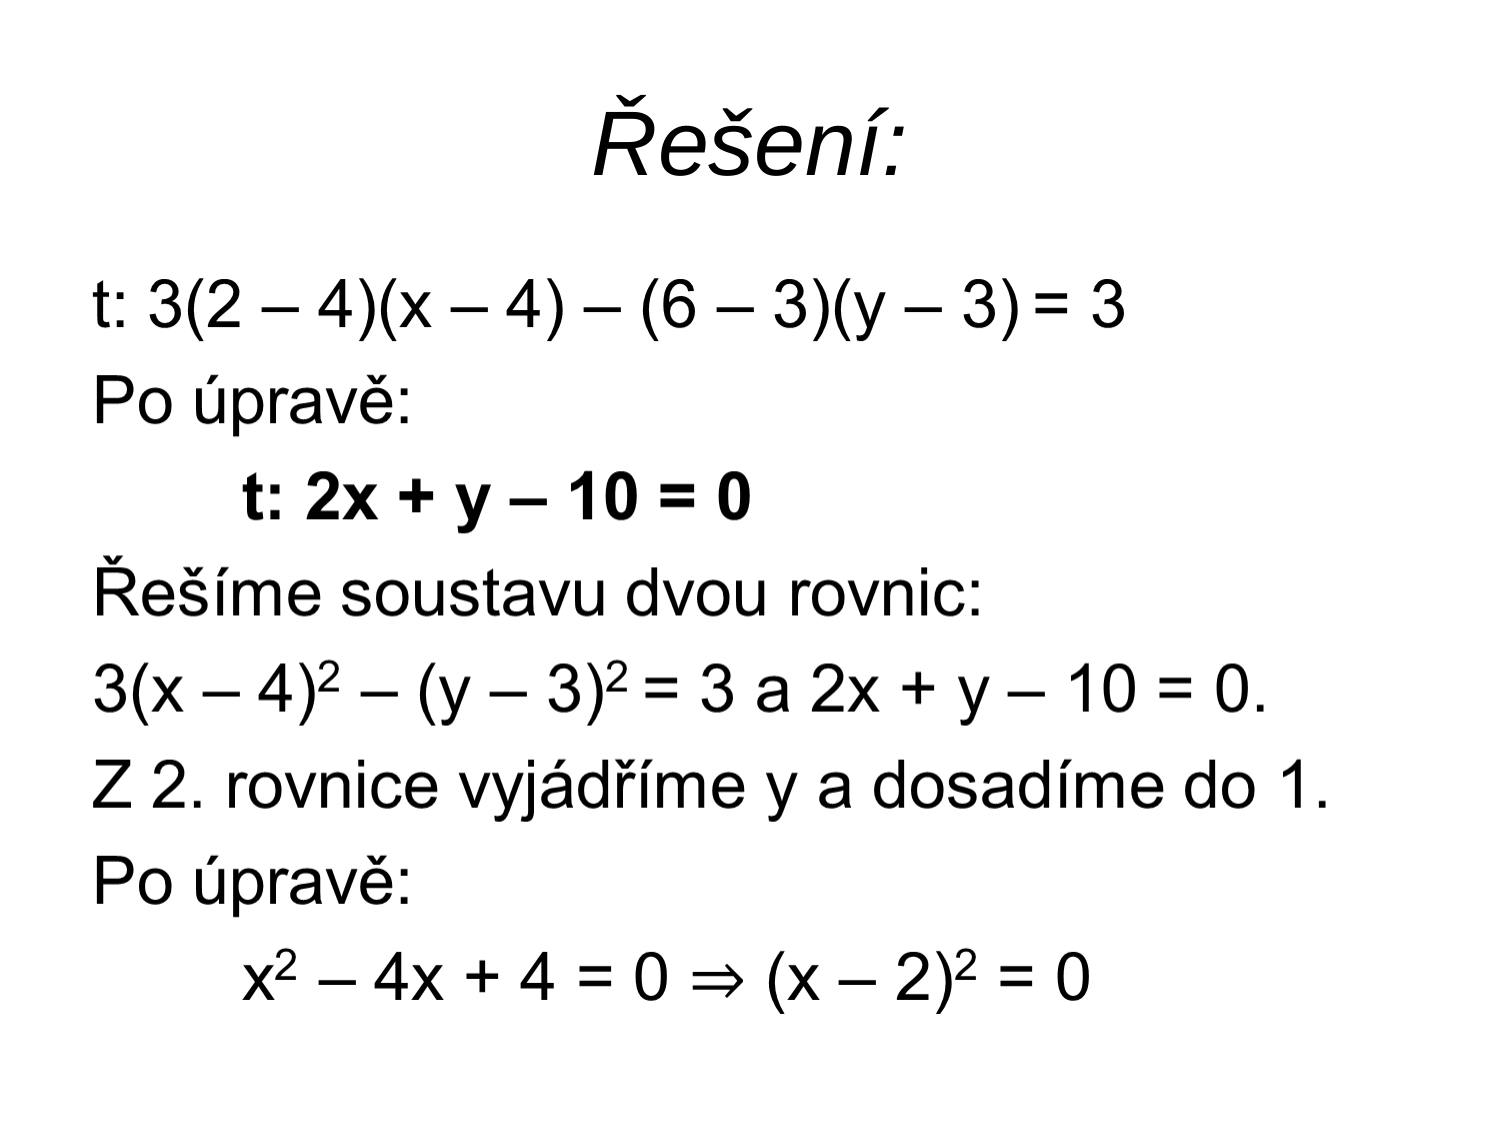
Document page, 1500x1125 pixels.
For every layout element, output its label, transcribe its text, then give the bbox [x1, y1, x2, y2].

text_box [51, 241, 1437, 1056]
title Řešení: [75, 45, 1426, 233]
